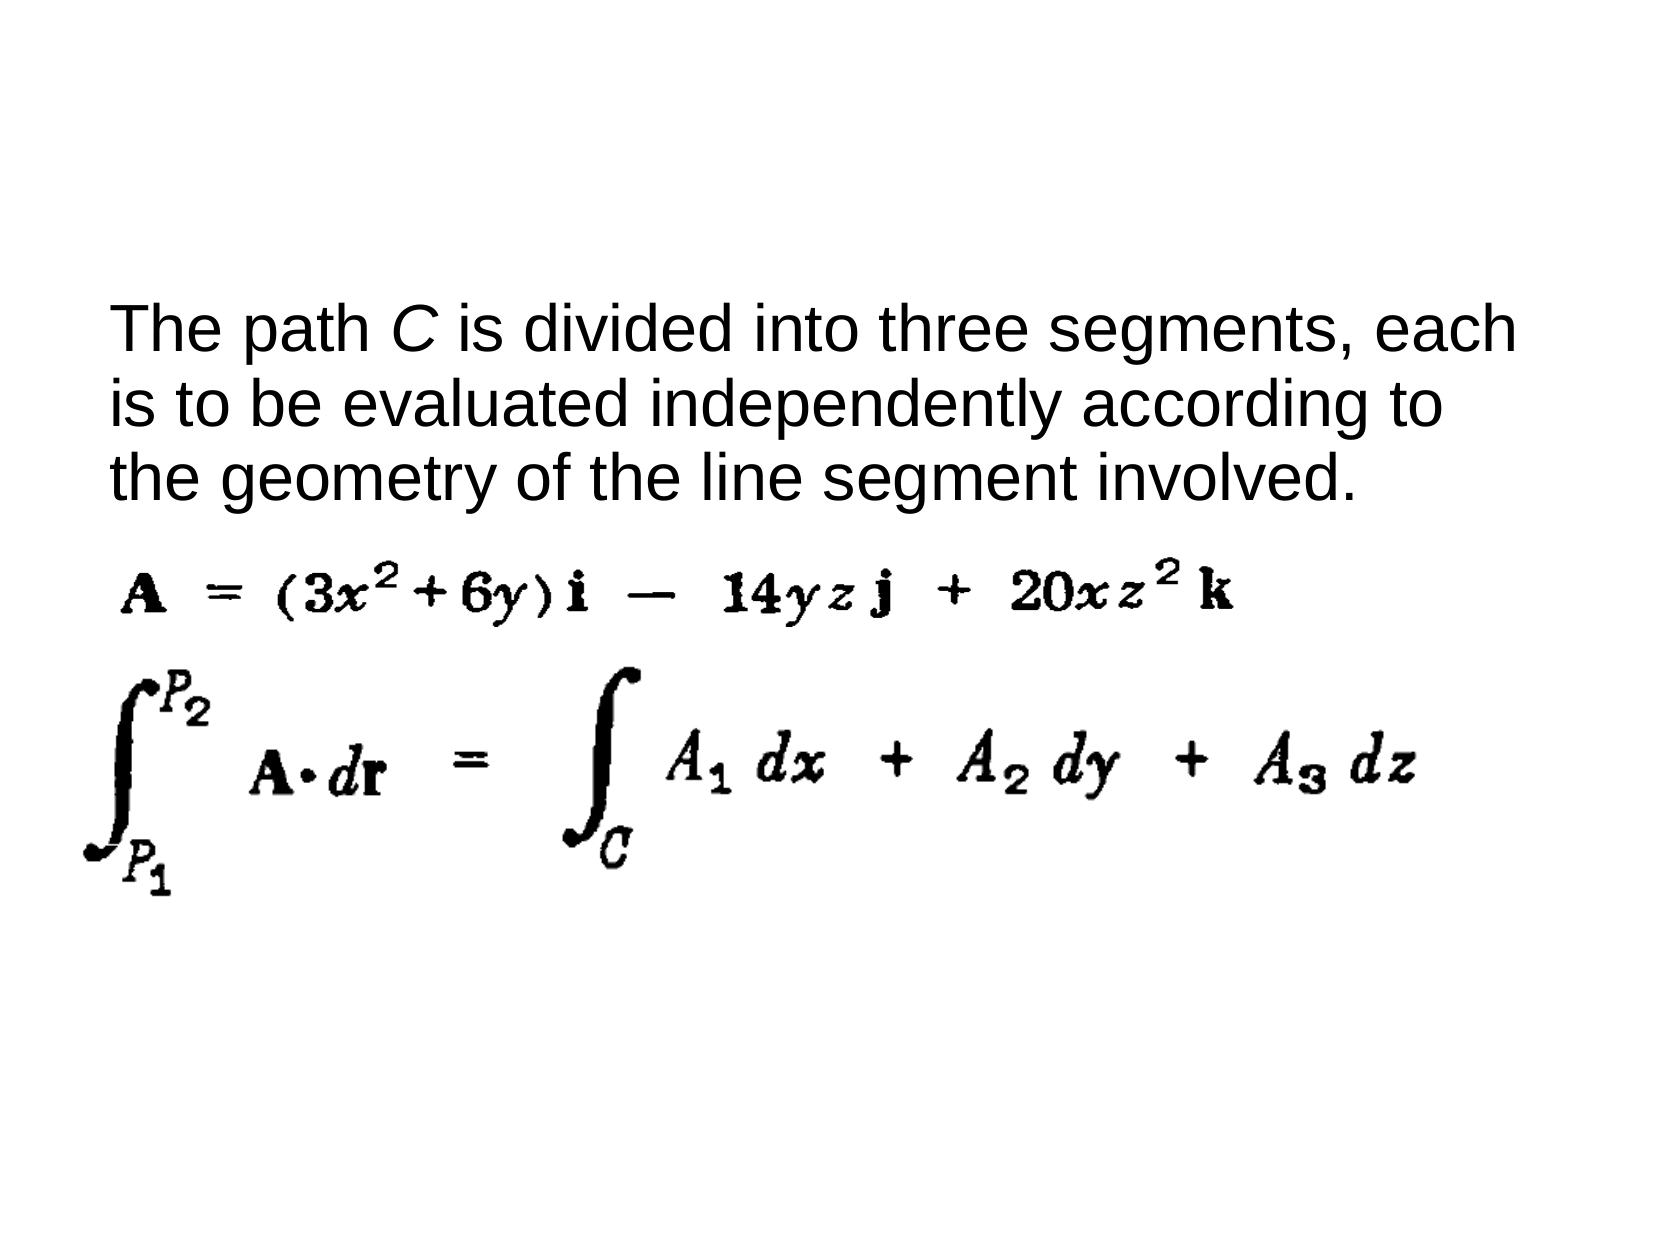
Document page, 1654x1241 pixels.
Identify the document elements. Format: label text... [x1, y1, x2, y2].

picture [35, 654, 1440, 934]
picture [109, 555, 1252, 627]
text_box The path C is divided into three segments, each is to be evaluated independently according to the geometry of the line segment involved. [94, 283, 1571, 674]
